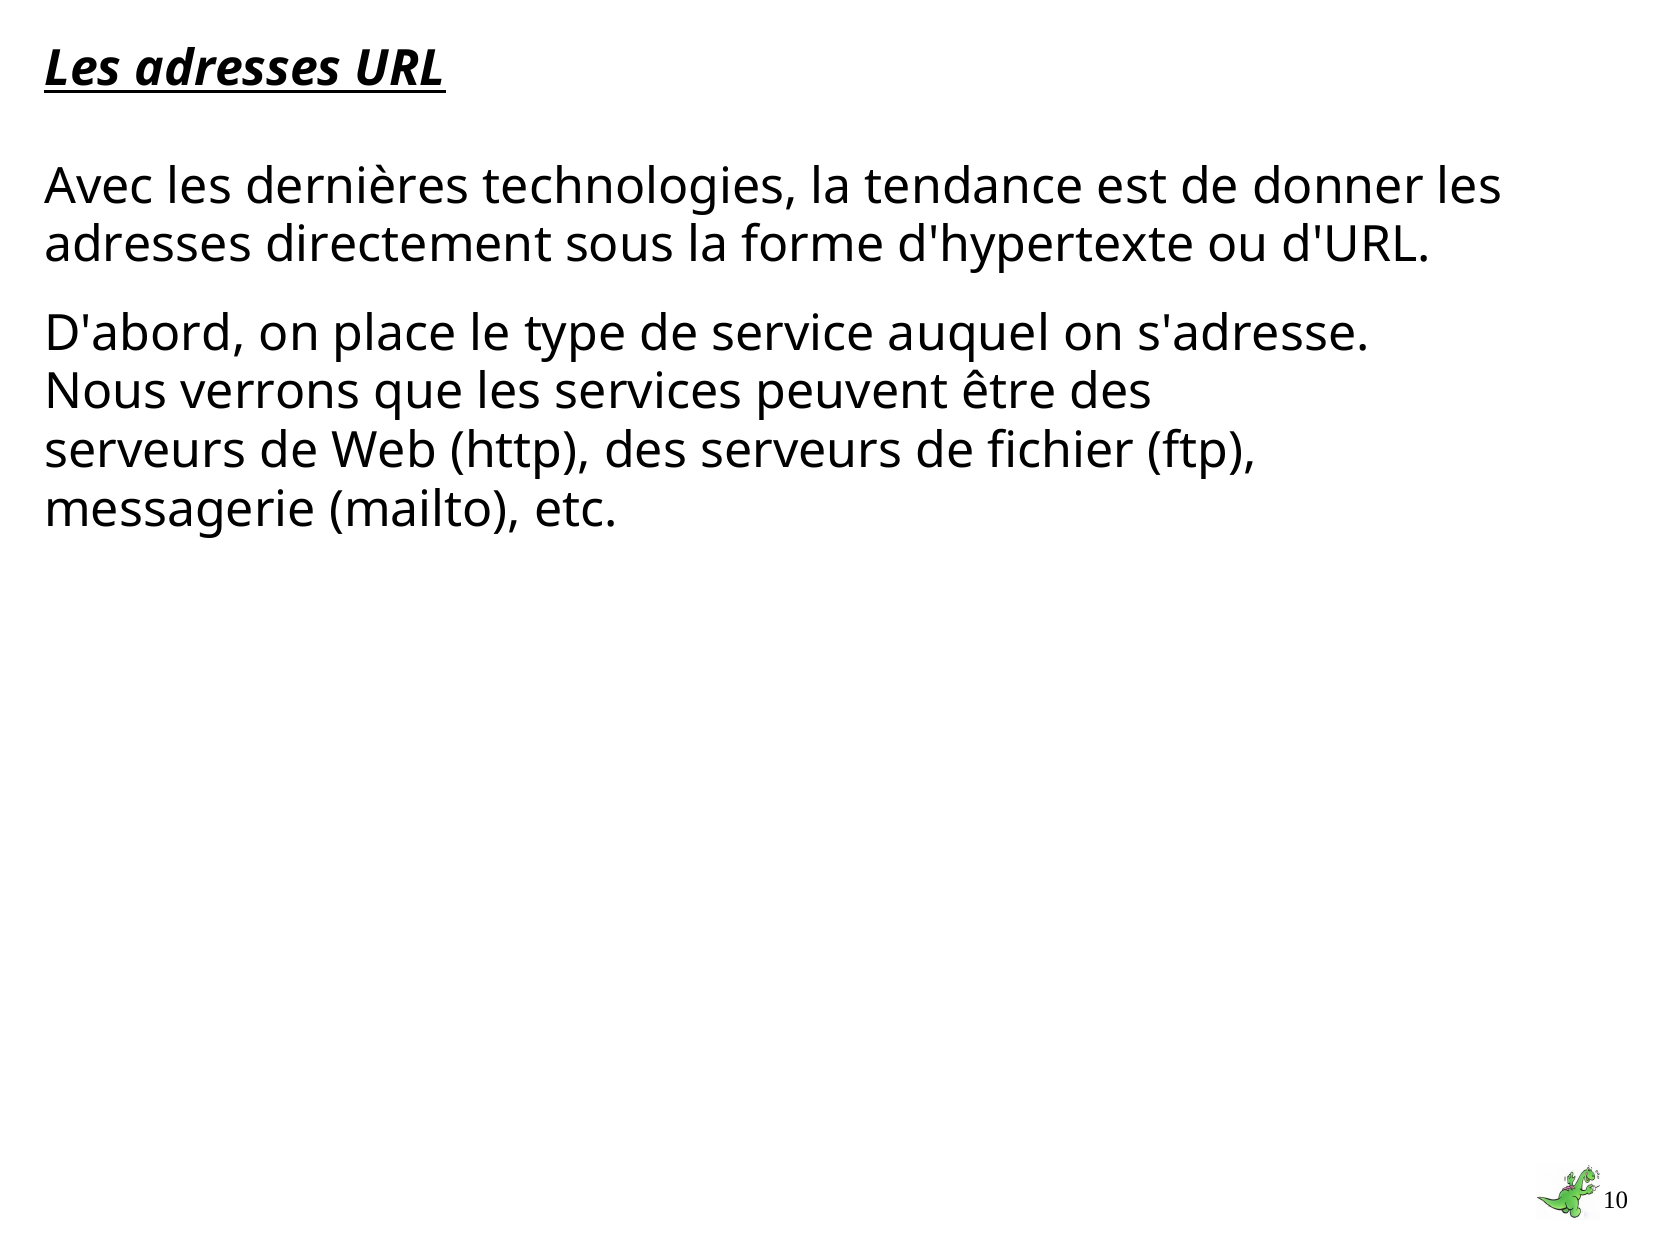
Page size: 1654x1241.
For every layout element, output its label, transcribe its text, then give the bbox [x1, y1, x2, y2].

picture [1536, 1163, 1600, 1220]
text_box 10 [1603, 1186, 1632, 1214]
text_box Les adresses URL Avec les dernières technologies, la tendance est de donner les adresses directement sous la forme d'hypertexte ou d'URL. D'abord, on place le type de service auquel on s'adresse. Nous verrons que les services peuvent être des serveurs de Web (http), des serveurs de fichier (ftp), messagerie (mailto), etc. [29, 54, 1654, 916]
